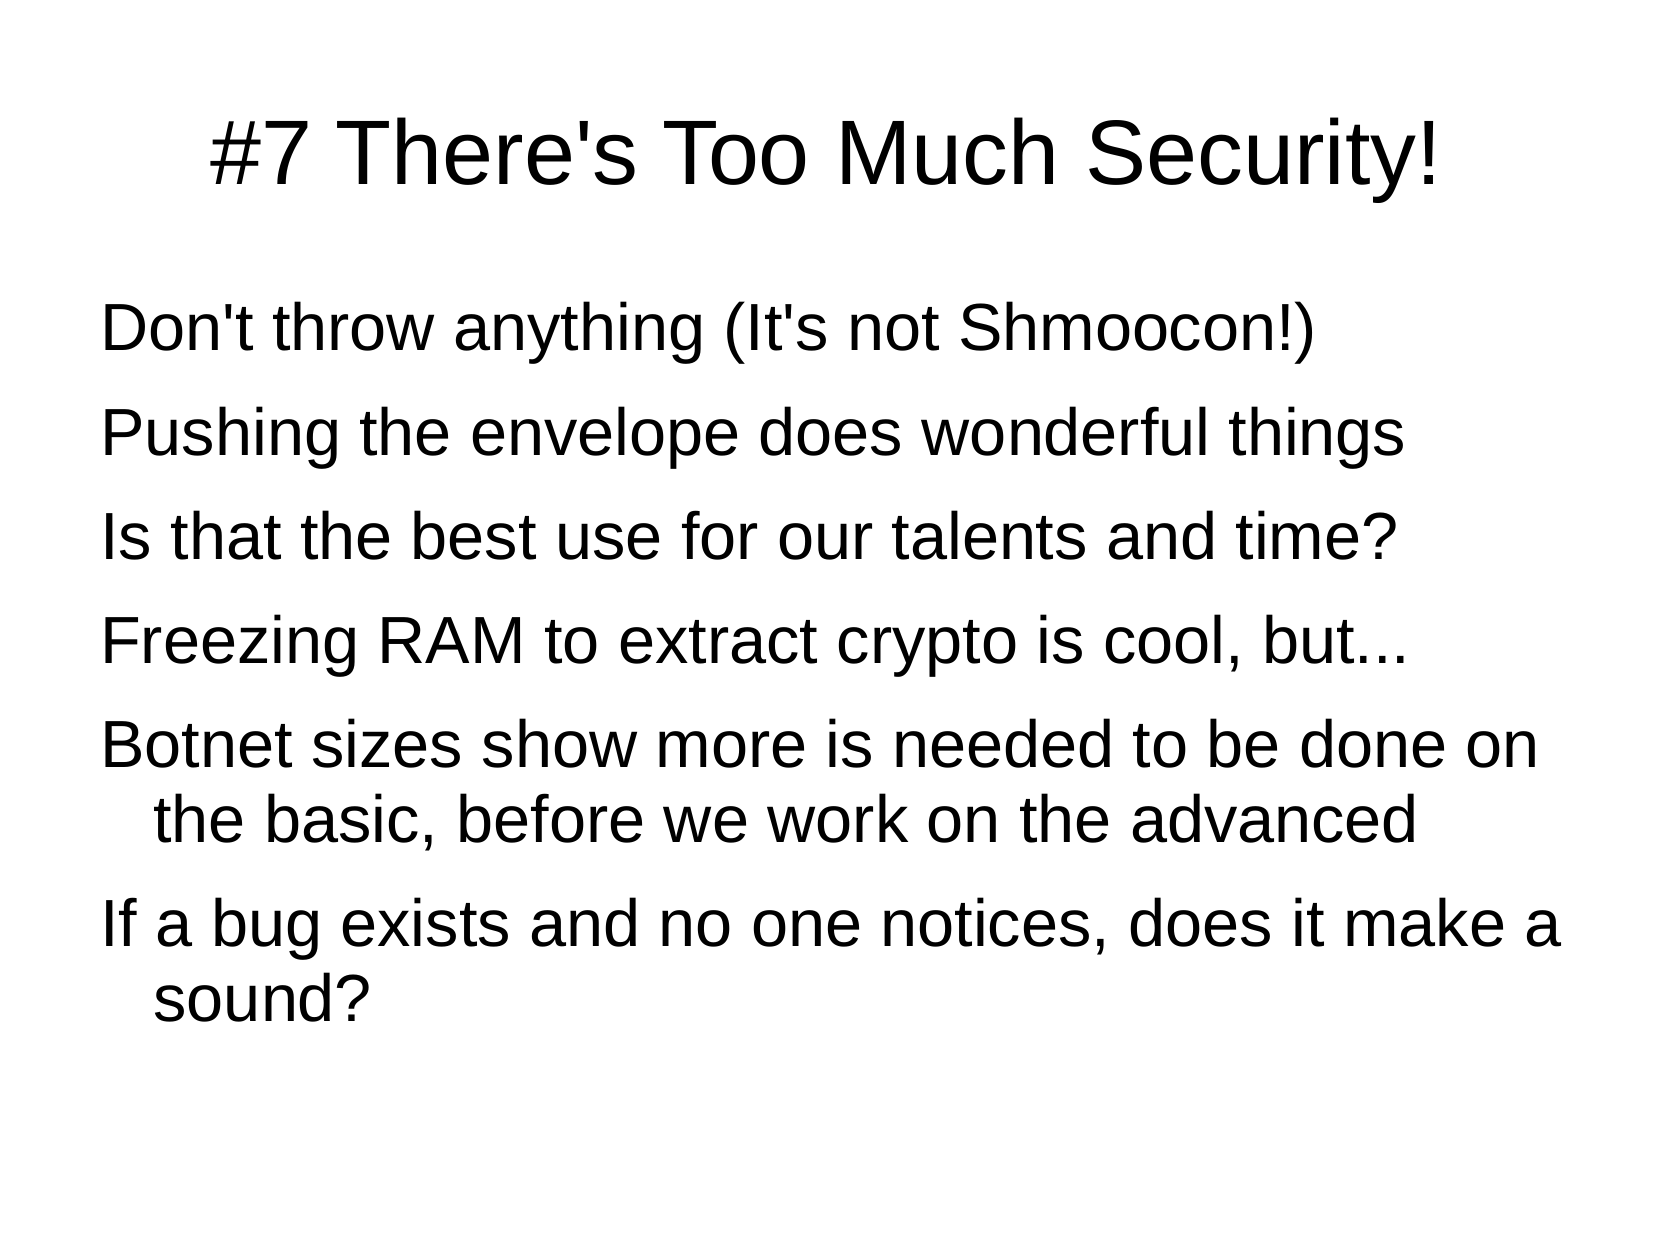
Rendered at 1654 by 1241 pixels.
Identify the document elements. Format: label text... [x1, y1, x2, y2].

title #7 There's Too Much Security! [82, 56, 1571, 250]
list Don't throw anything (It's not Shmoocon!) Pushing the envelope does wonderful things Is that the best use for our talents and time? Freezing RAM to extract crypto is cool, but... Botnet sizes show more is needed to be done on the basic, before we work on the advanced If a bug exists and no one notices, does it make a sound? [82, 290, 1571, 1094]
